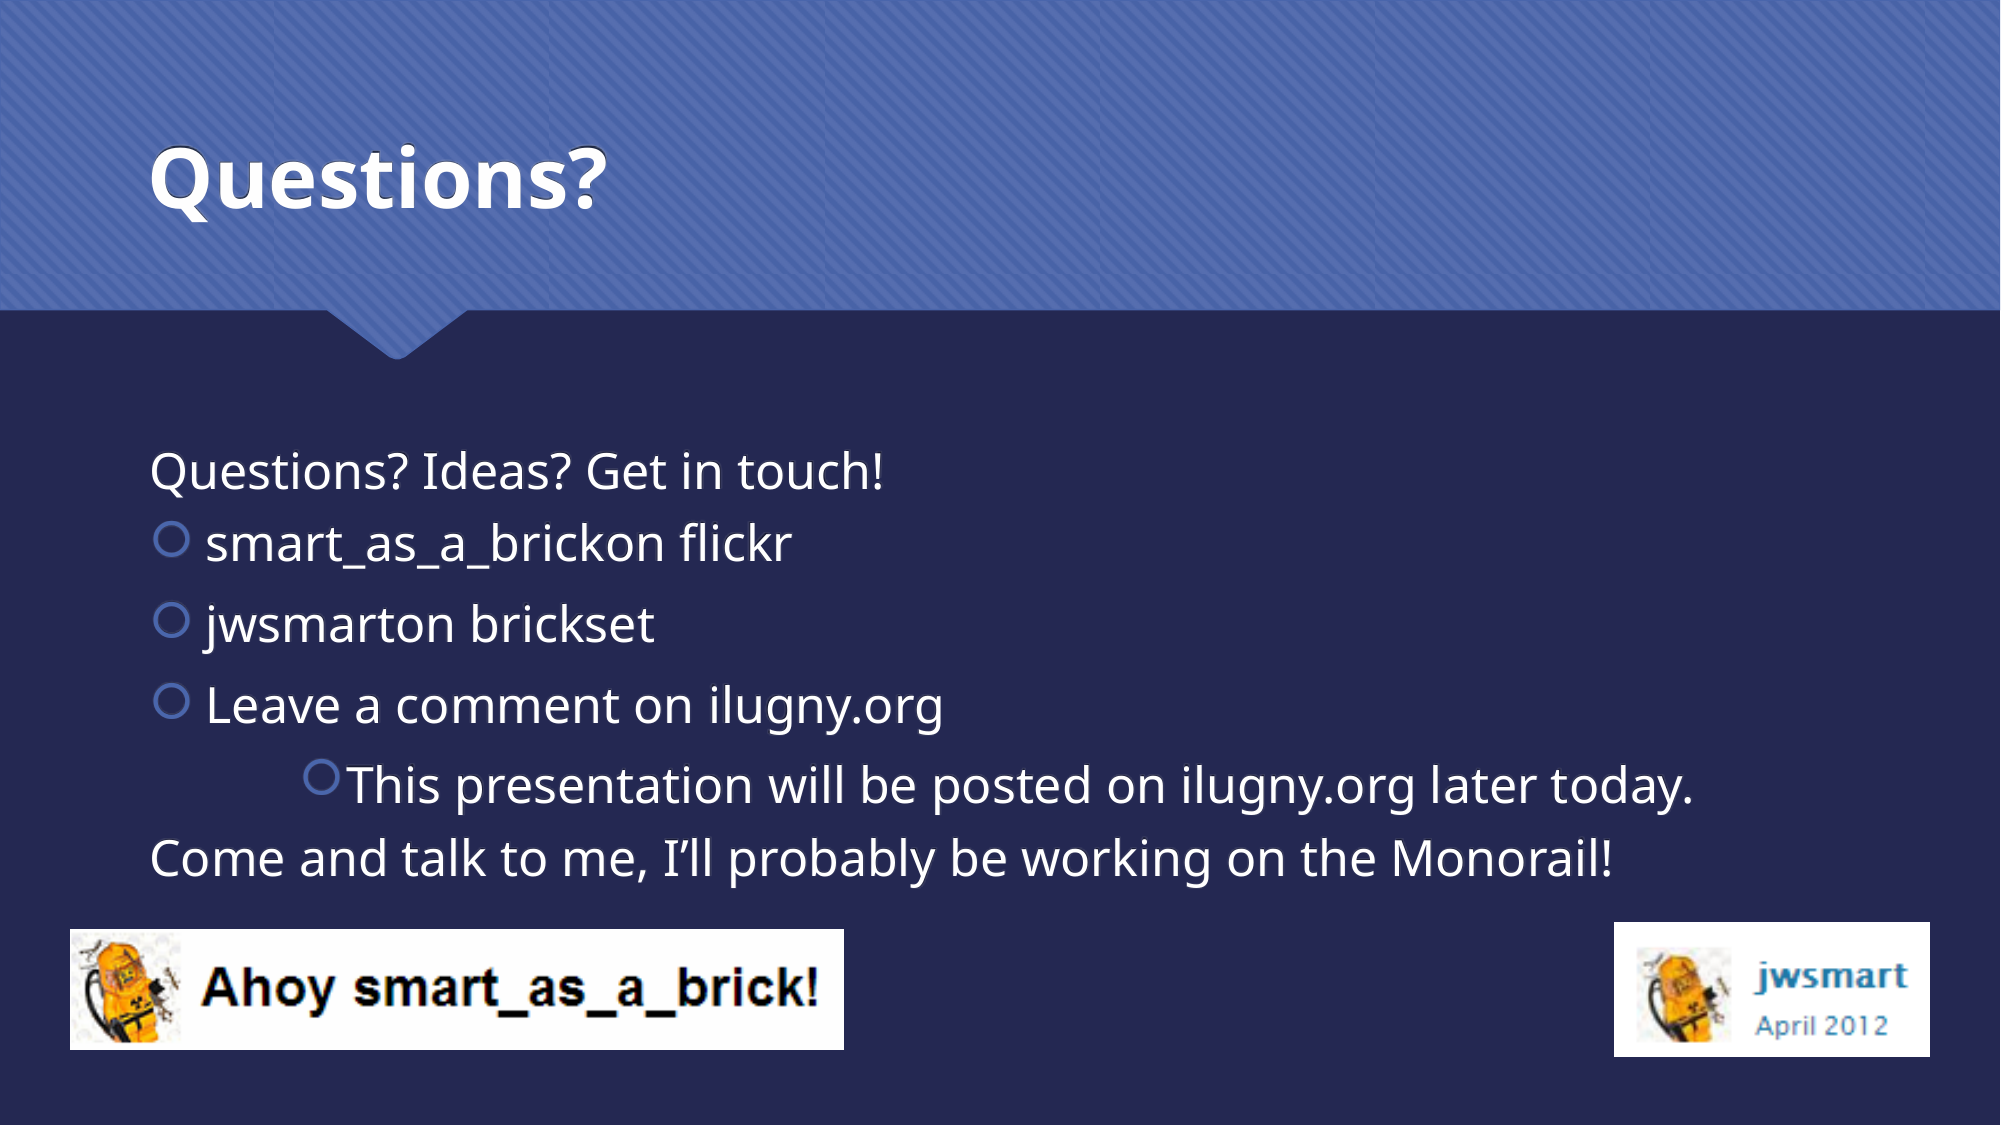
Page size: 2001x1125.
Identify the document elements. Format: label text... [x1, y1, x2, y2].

picture [70, 929, 844, 1050]
list Questions? Ideas? Get in touch! smart_as_a_brick on flickr jwsmart on brickset Leave a comment on ilugny.org This presentation will be posted on ilugny.org later today. Come and talk to me, I’ll probably be working on the Monorail! [134, 364, 1866, 962]
picture [1614, 923, 1930, 1057]
title Questions? [132, 73, 1868, 233]
